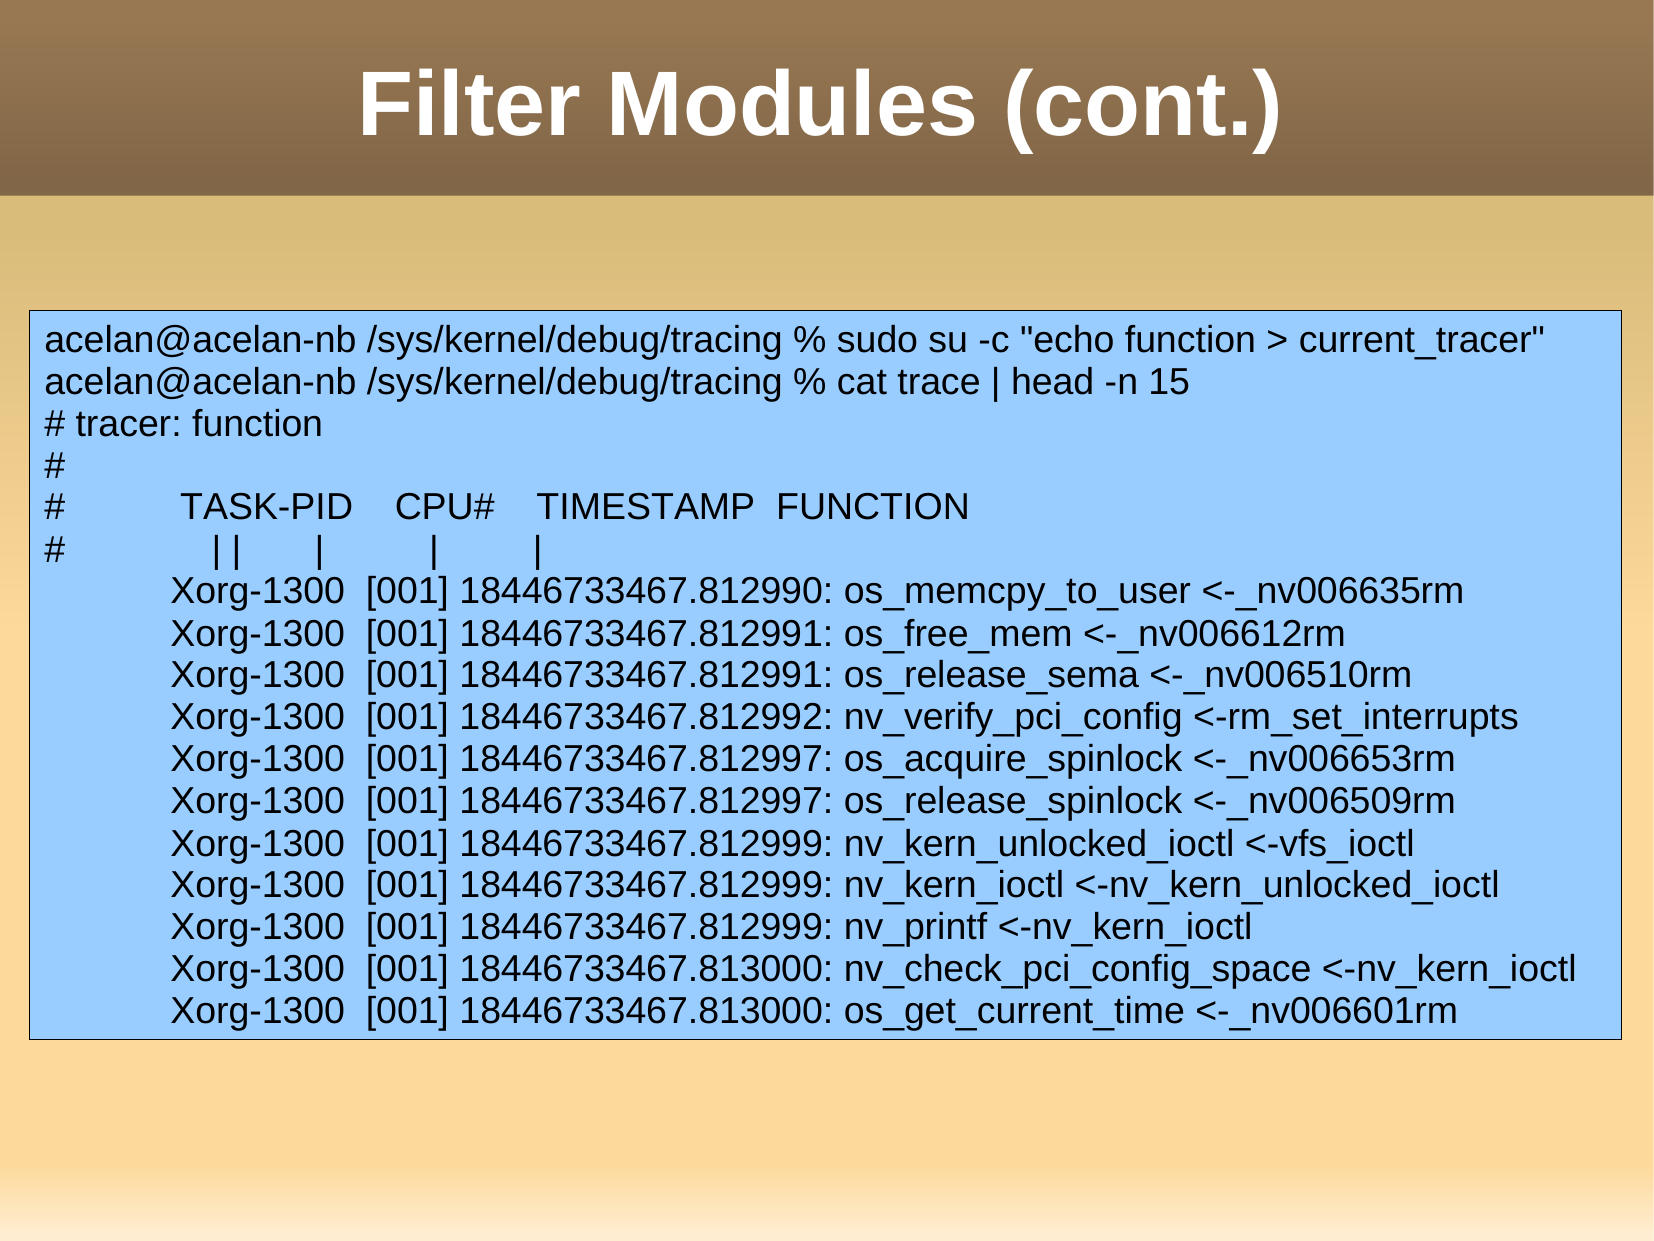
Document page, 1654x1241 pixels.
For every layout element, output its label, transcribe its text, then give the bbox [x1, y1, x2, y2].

text_box acelan@acelan-nb /sys/kernel/debug/tracing % sudo su -c "echo function > current_tracer" acelan@acelan-nb /sys/kernel/debug/tracing % cat trace | head -n 15 # tracer: function # # TASK-PID CPU# TIMESTAMP FUNCTION # | | | | | Xorg-1300 [001] 18446733467.812990: os_memcpy_to_user <-_nv006635rm Xorg-1300 [001] 18446733467.812991: os_free_mem <-_nv006612rm Xorg-1300 [001] 18446733467.812991: os_release_sema <-_nv006510rm Xorg-1300 [001] 18446733467.812992: nv_verify_pci_config <-rm_set_interrupts Xorg-1300 [001] 18446733467.812997: os_acquire_spinlock <-_nv006653rm Xorg-1300 [001] 18446733467.812997: os_release_spinlock <-_nv006509rm Xorg-1300 [001] 18446733467.812999: nv_kern_unlocked_ioctl <-vfs_ioctl Xorg-1300 [001] 18446733467.812999: nv_kern_ioctl <-nv_kern_unlocked_ioctl Xorg-1300 [001] 18446733467.812999: nv_printf <-nv_kern_ioctl Xorg-1300 [001] 18446733467.813000: nv_check_pci_config_space <-nv_kern_ioctl Xorg-1300 [001] 18446733467.813000: os_get_current_time <-_nv006601rm [29, 310, 1622, 1040]
title Filter Modules (cont.) [76, 7, 1565, 200]
picture [0, 0, 1654, 1241]
